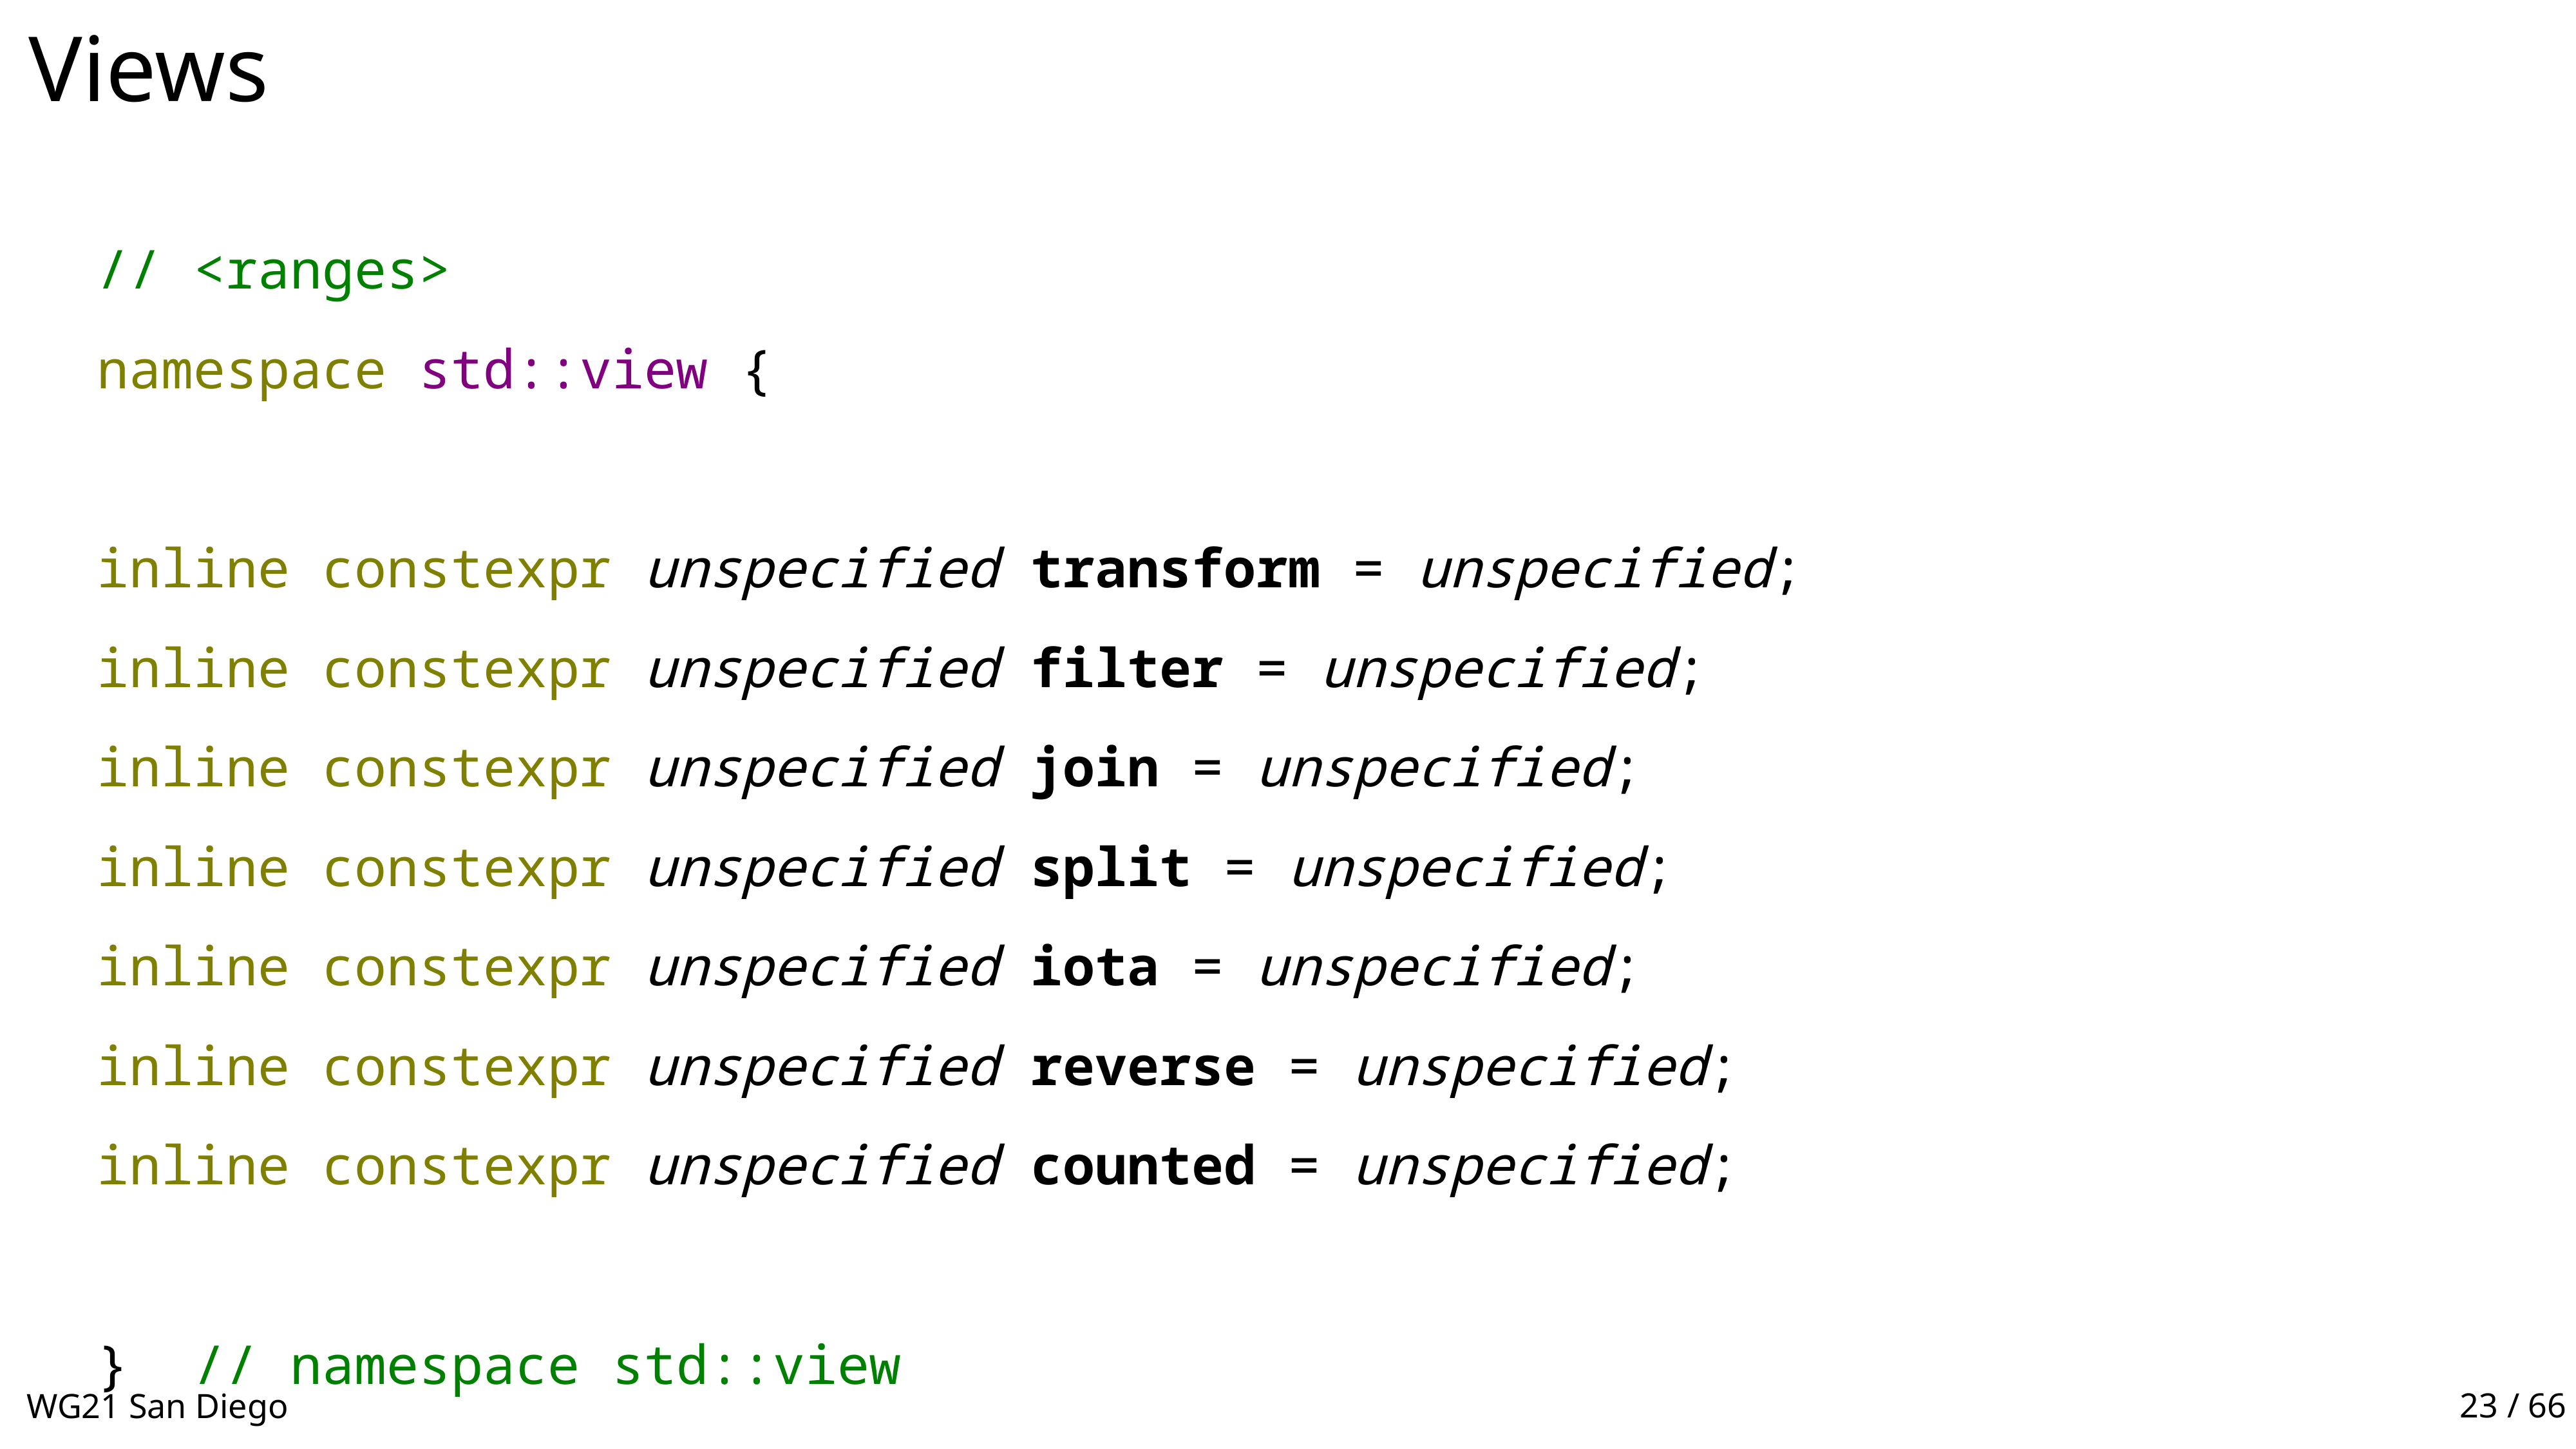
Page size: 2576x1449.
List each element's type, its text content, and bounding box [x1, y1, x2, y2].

title Views [19, 19, 2551, 155]
list <number> / 66 [1479, 1376, 2576, 1431]
list WG21 San Diego [17, 1376, 1114, 1431]
list // <ranges> namespace std::view { inline constexpr unspecified transform = unspecified; inline constexpr unspecified filter = unspecified; inline constexpr unspecified join = unspecified; inline constexpr unspecified split = unspecified; inline constexpr unspecified iota = unspecified; inline constexpr unspecified reverse = unspecified; inline constexpr unspecified counted = unspecified; } // namespace std::view [87, 214, 2551, 1382]
